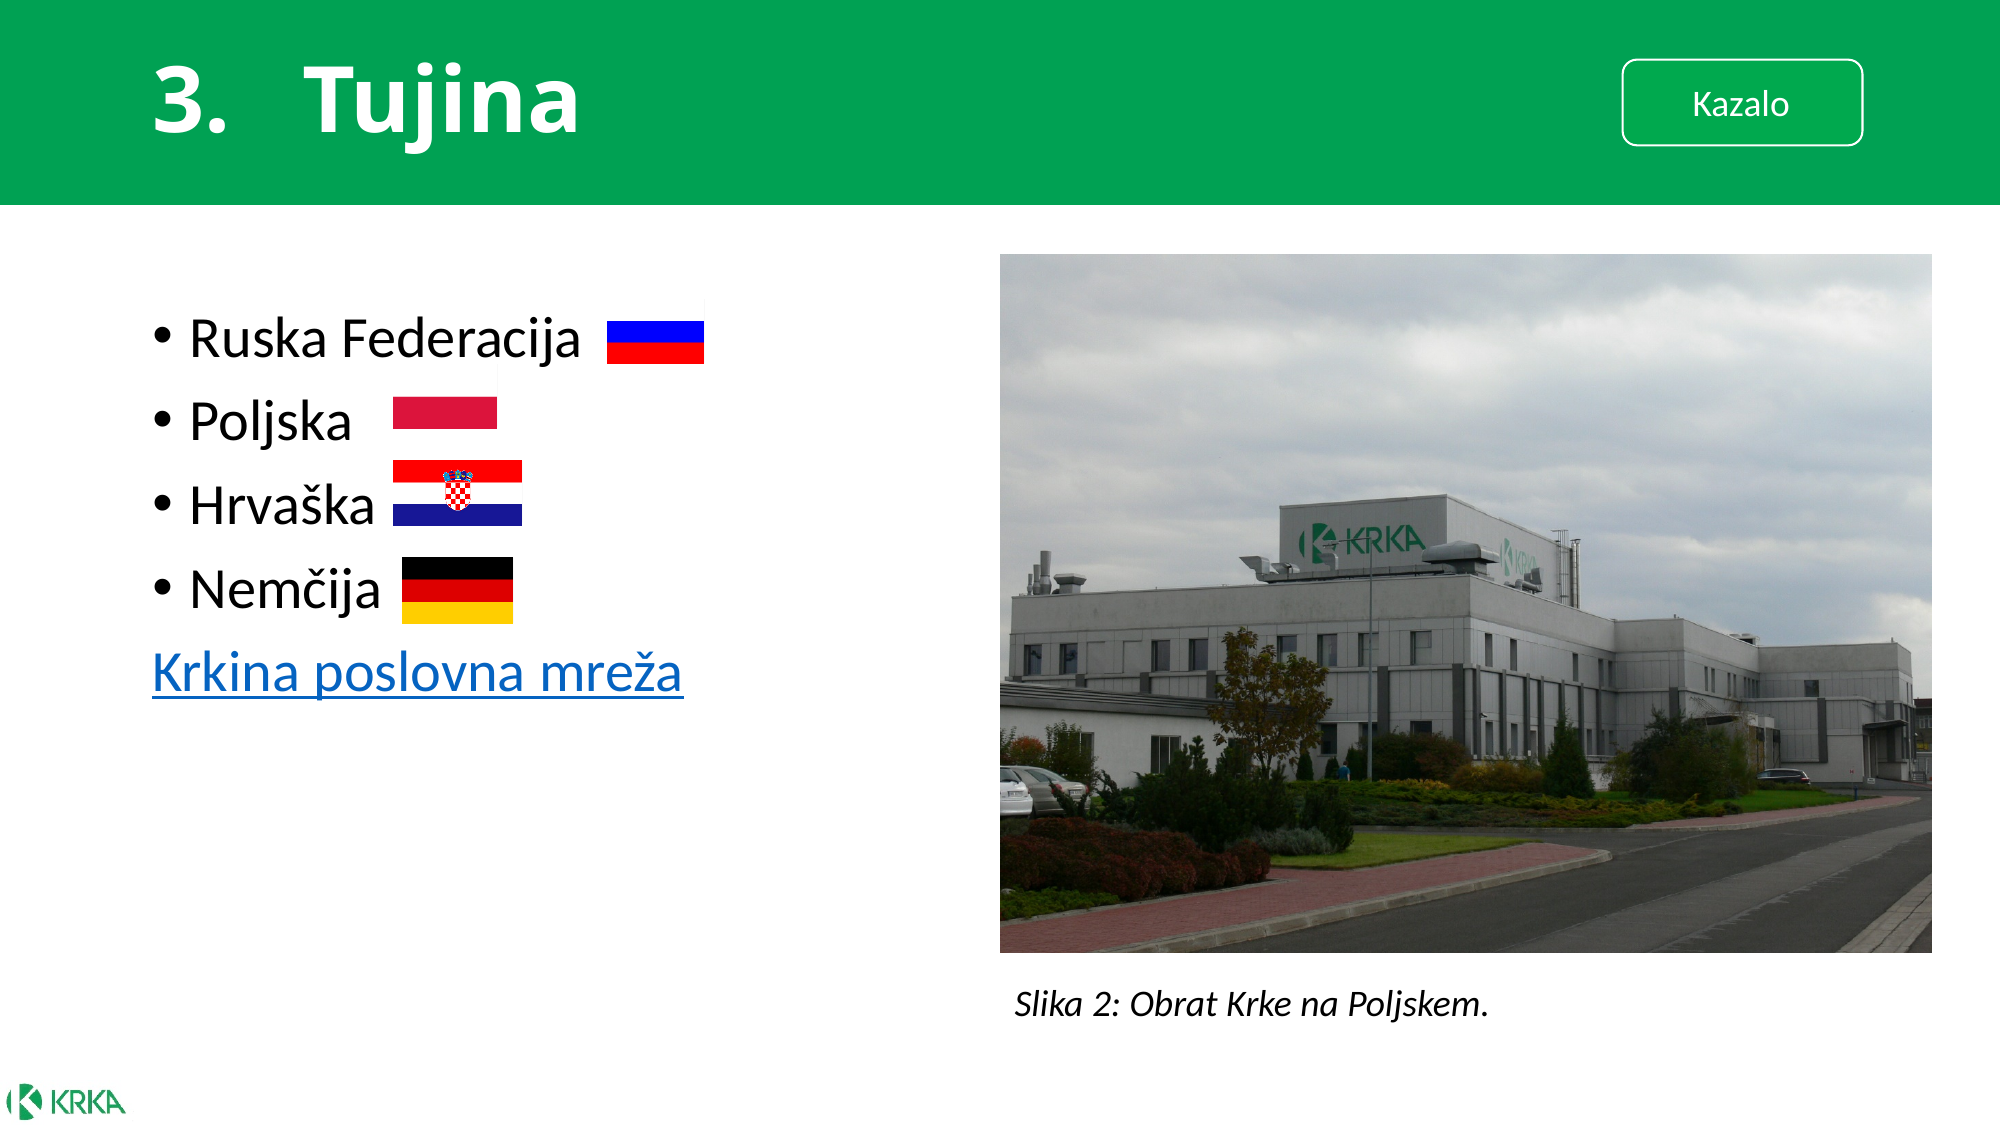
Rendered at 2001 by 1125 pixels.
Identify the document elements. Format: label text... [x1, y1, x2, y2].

picture [393, 364, 497, 429]
picture [402, 557, 513, 624]
picture [393, 460, 522, 526]
picture [607, 299, 704, 364]
picture [0, 1080, 134, 1125]
title 3. Tujina [137, 0, 2000, 205]
picture [1000, 254, 1932, 953]
list Ruska Federacija Poljska Hrvaška Nemčija Krkina poslovna mreža [137, 299, 1000, 1014]
text_box Slika 2: Obrat Krke na Poljskem. [999, 971, 1794, 1032]
